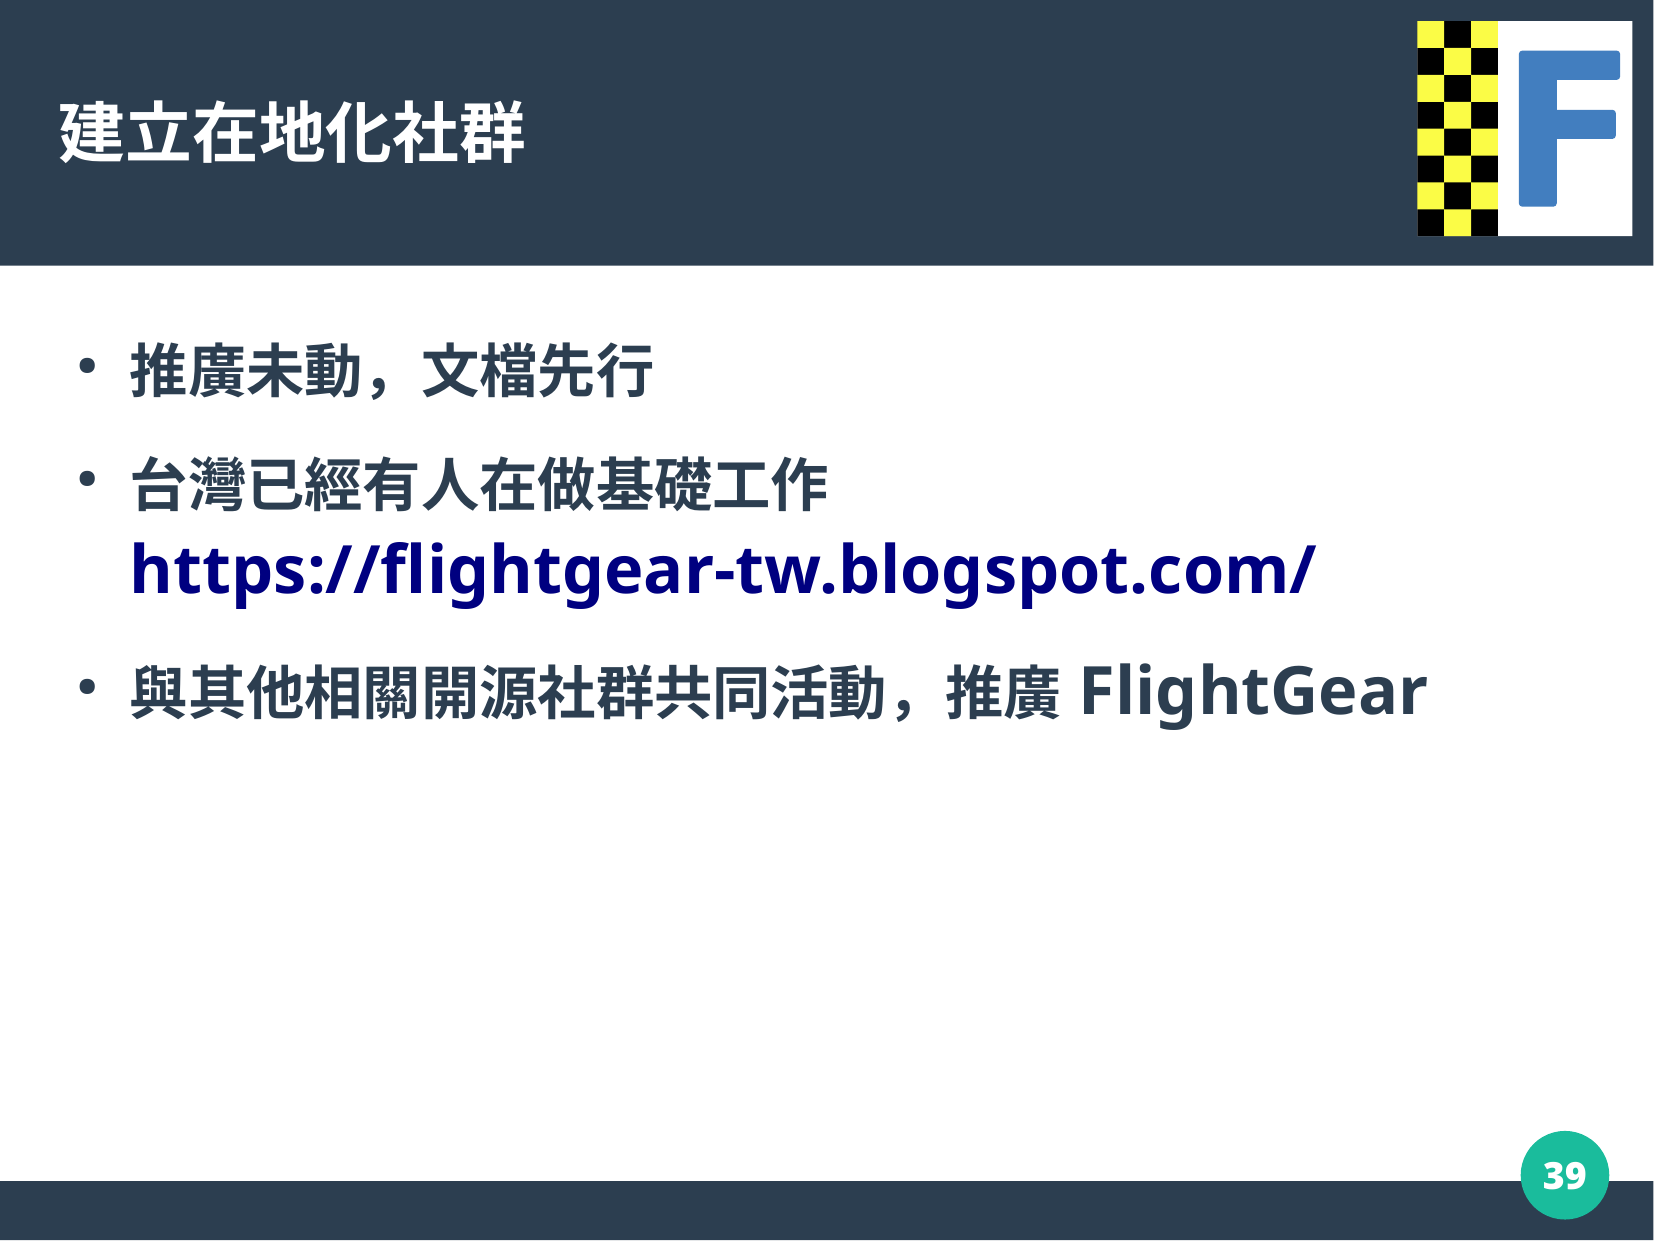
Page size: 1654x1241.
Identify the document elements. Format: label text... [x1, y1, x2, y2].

list 推廣未動，文檔先行 台灣已經有人在做基礎工作https://flightgear-tw.blogspot.com/ 與其他相關開源社群共同活動，推廣FlightGear [59, 324, 1595, 1152]
title 建立在地化社群 [59, 49, 1595, 207]
